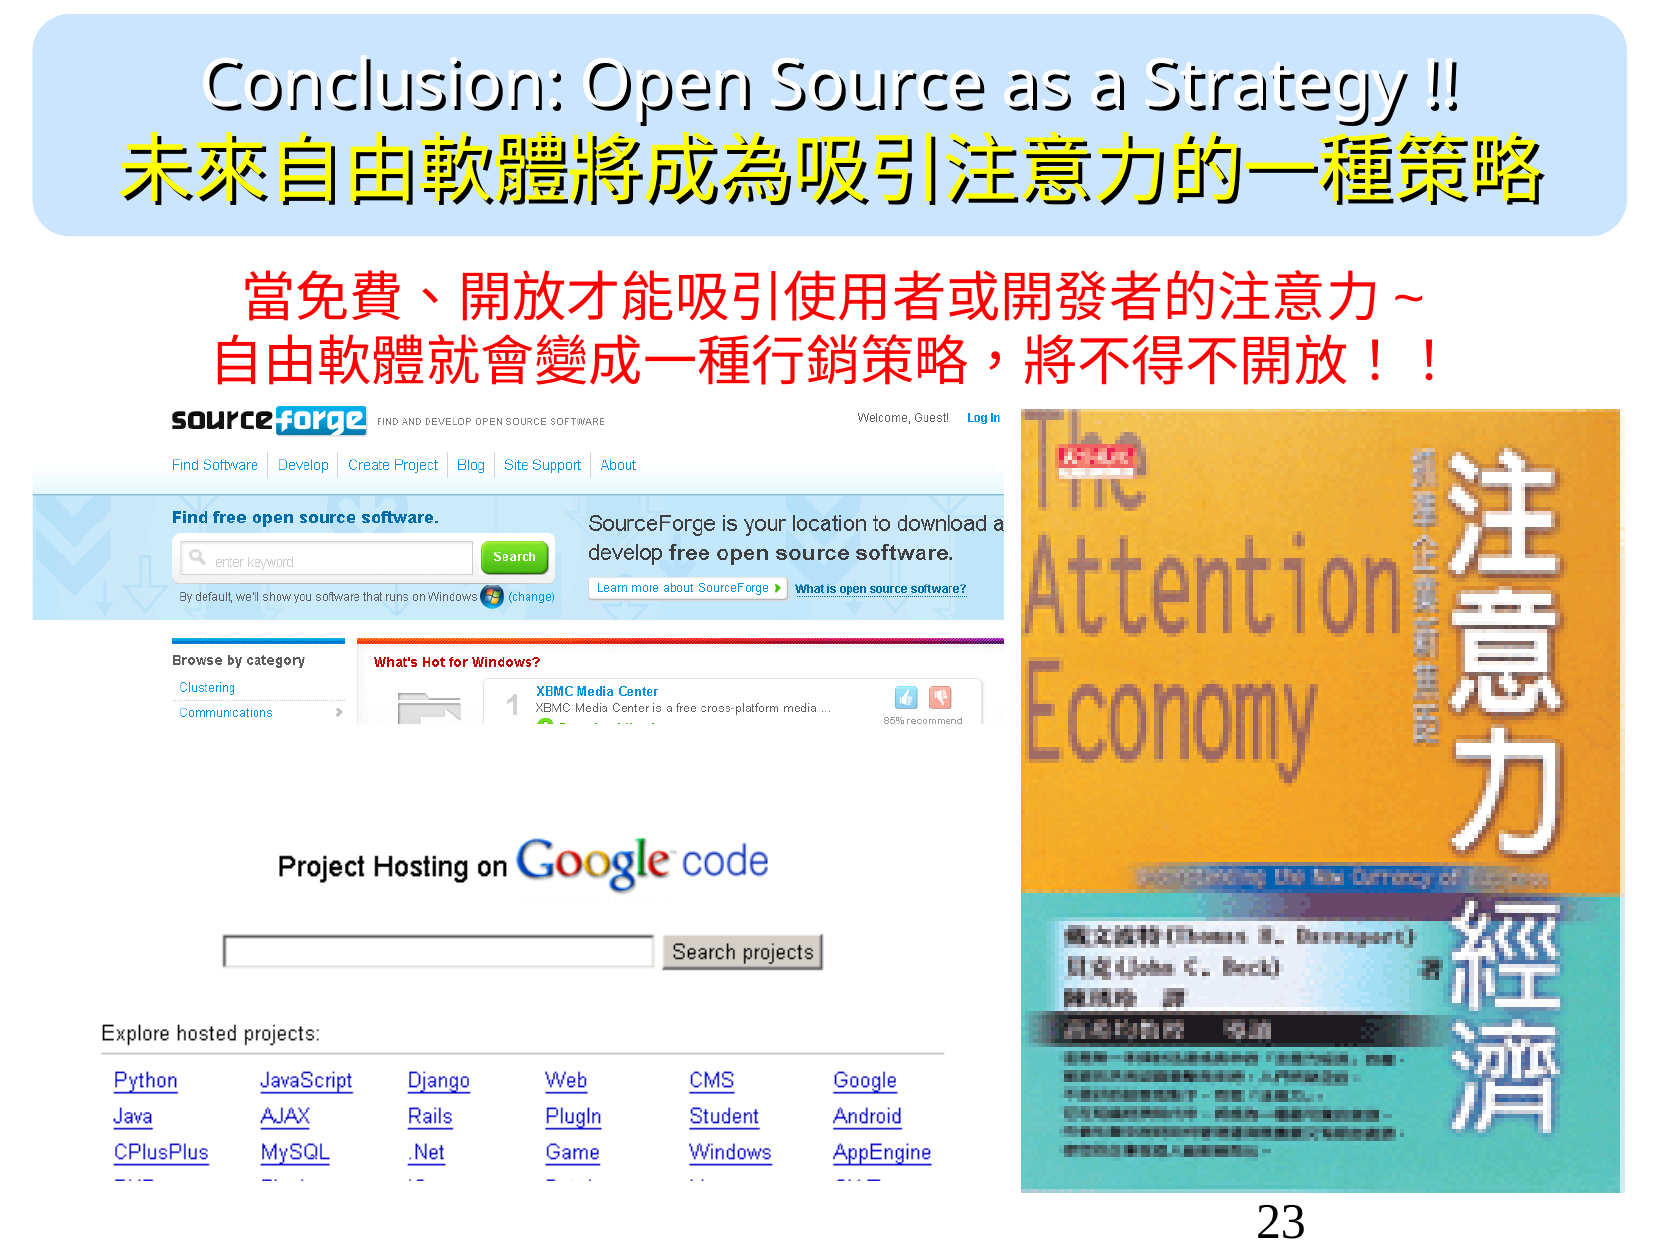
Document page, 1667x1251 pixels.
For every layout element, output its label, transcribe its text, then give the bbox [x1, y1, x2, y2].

text_box 當免費、開放才能吸引使用者或開發者的注意力~ 自由軟體就會變成一種行銷策略，將不得不開放！！ [0, 254, 1667, 400]
picture [1021, 409, 1625, 1193]
picture [29, 397, 1017, 1181]
text_box Conclusion: Open Source as a Strategy !! 未來自由軟體將成為吸引注意力的一種策略 [32, 14, 1628, 237]
